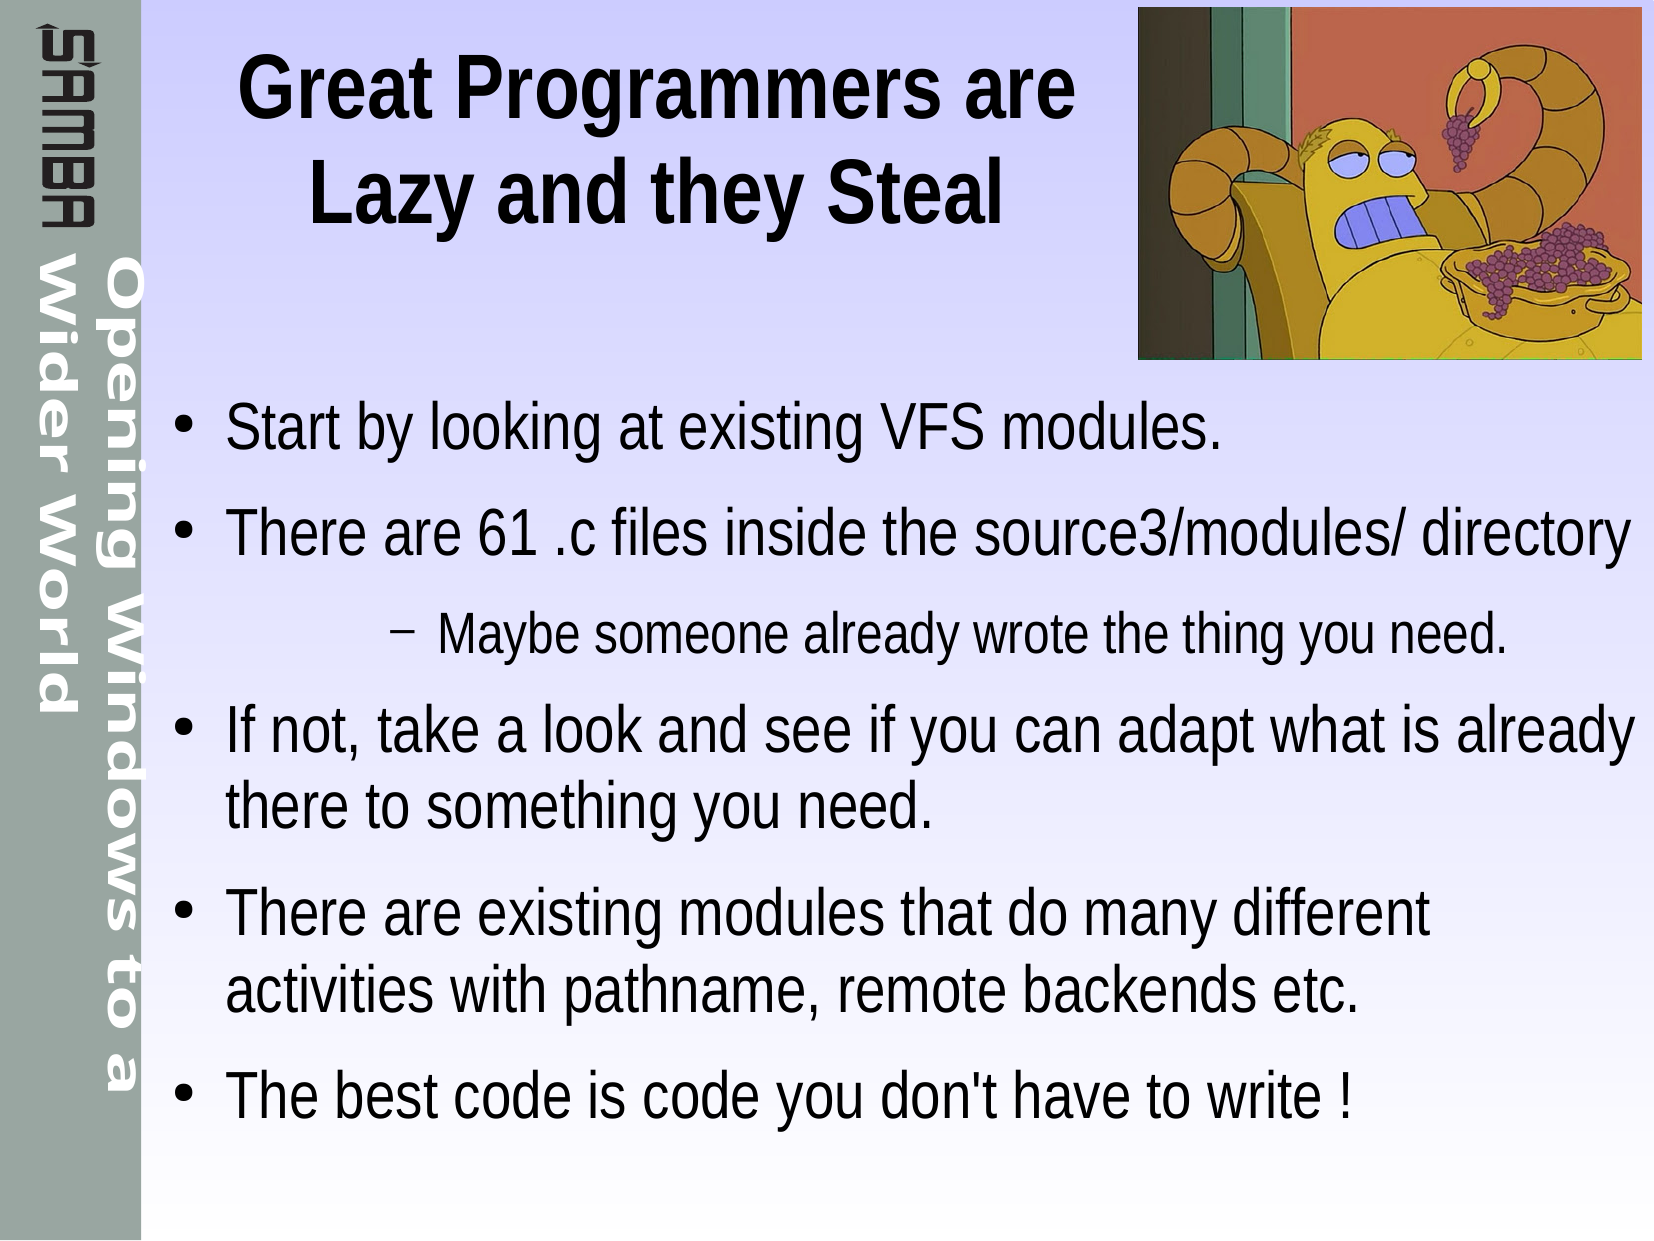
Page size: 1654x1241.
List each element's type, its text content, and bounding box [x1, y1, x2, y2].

list Start by looking at existing VFS modules. There are 61 .c files inside the source3/modules/ directory Maybe someone already wrote the thing you need. If not, take a look and see if you can adapt what is already there to something you need. There are existing modules that do many different activities with pathname, remote backends etc. The best code is code you don't have to write ! [154, 386, 1646, 1207]
title Great Programmers are Lazy and they Steal [192, 32, 1124, 244]
picture [1138, 7, 1642, 360]
